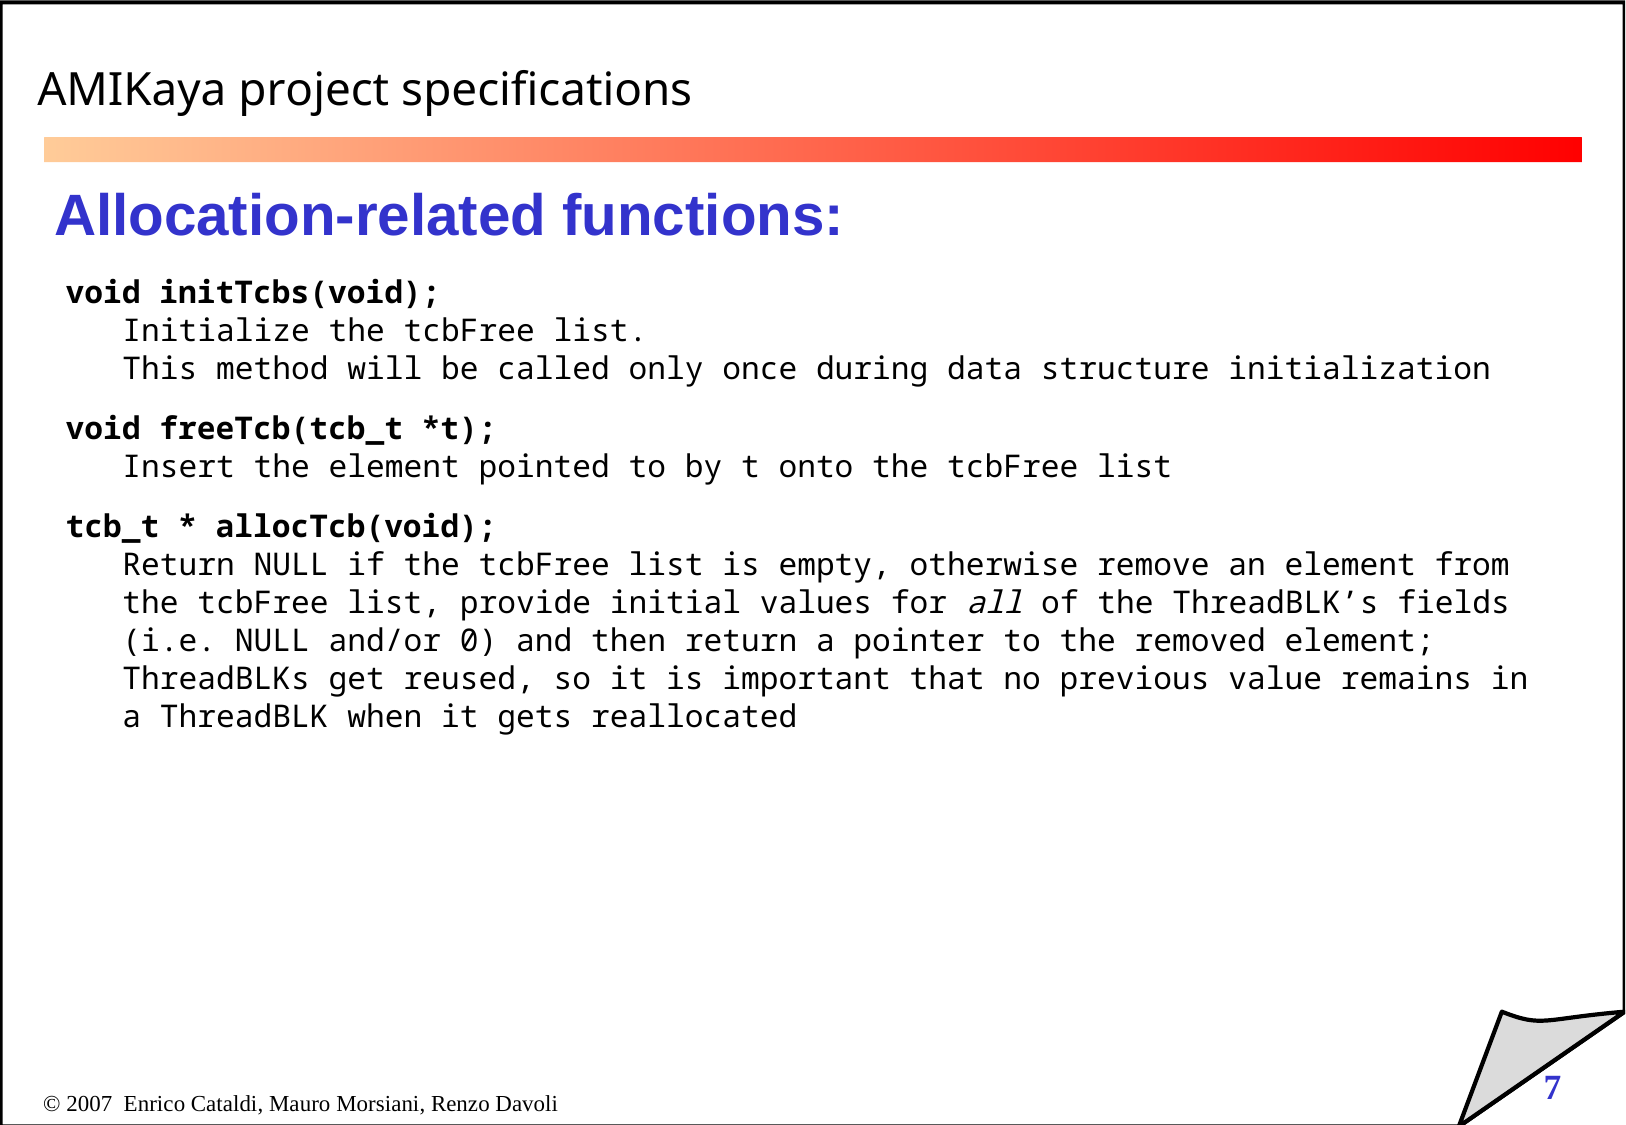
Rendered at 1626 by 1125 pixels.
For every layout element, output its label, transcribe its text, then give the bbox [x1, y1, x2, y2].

title AMIKaya project specifications [37, 44, 1588, 131]
text_box void initTcbs(void); Initialize the tcbFree list. This method will be called only once during data structure initialization void freeTcb(tcb_t *t); Insert the element pointed to by t onto the tcbFree list tcb_t * allocTcb(void); Return NULL if the tcbFree list is empty, otherwise remove an element from the tcbFree list, provide initial values for all of the ThreadBLK’s fields (i.e. NULL and/or 0) and then return a pointer to the removed element; ThreadBLKs get reused, so it is important that no previous value remains in a ThreadBLK when it gets reallocated [50, 265, 1563, 817]
list Allocation-related functions: [54, 187, 1571, 296]
